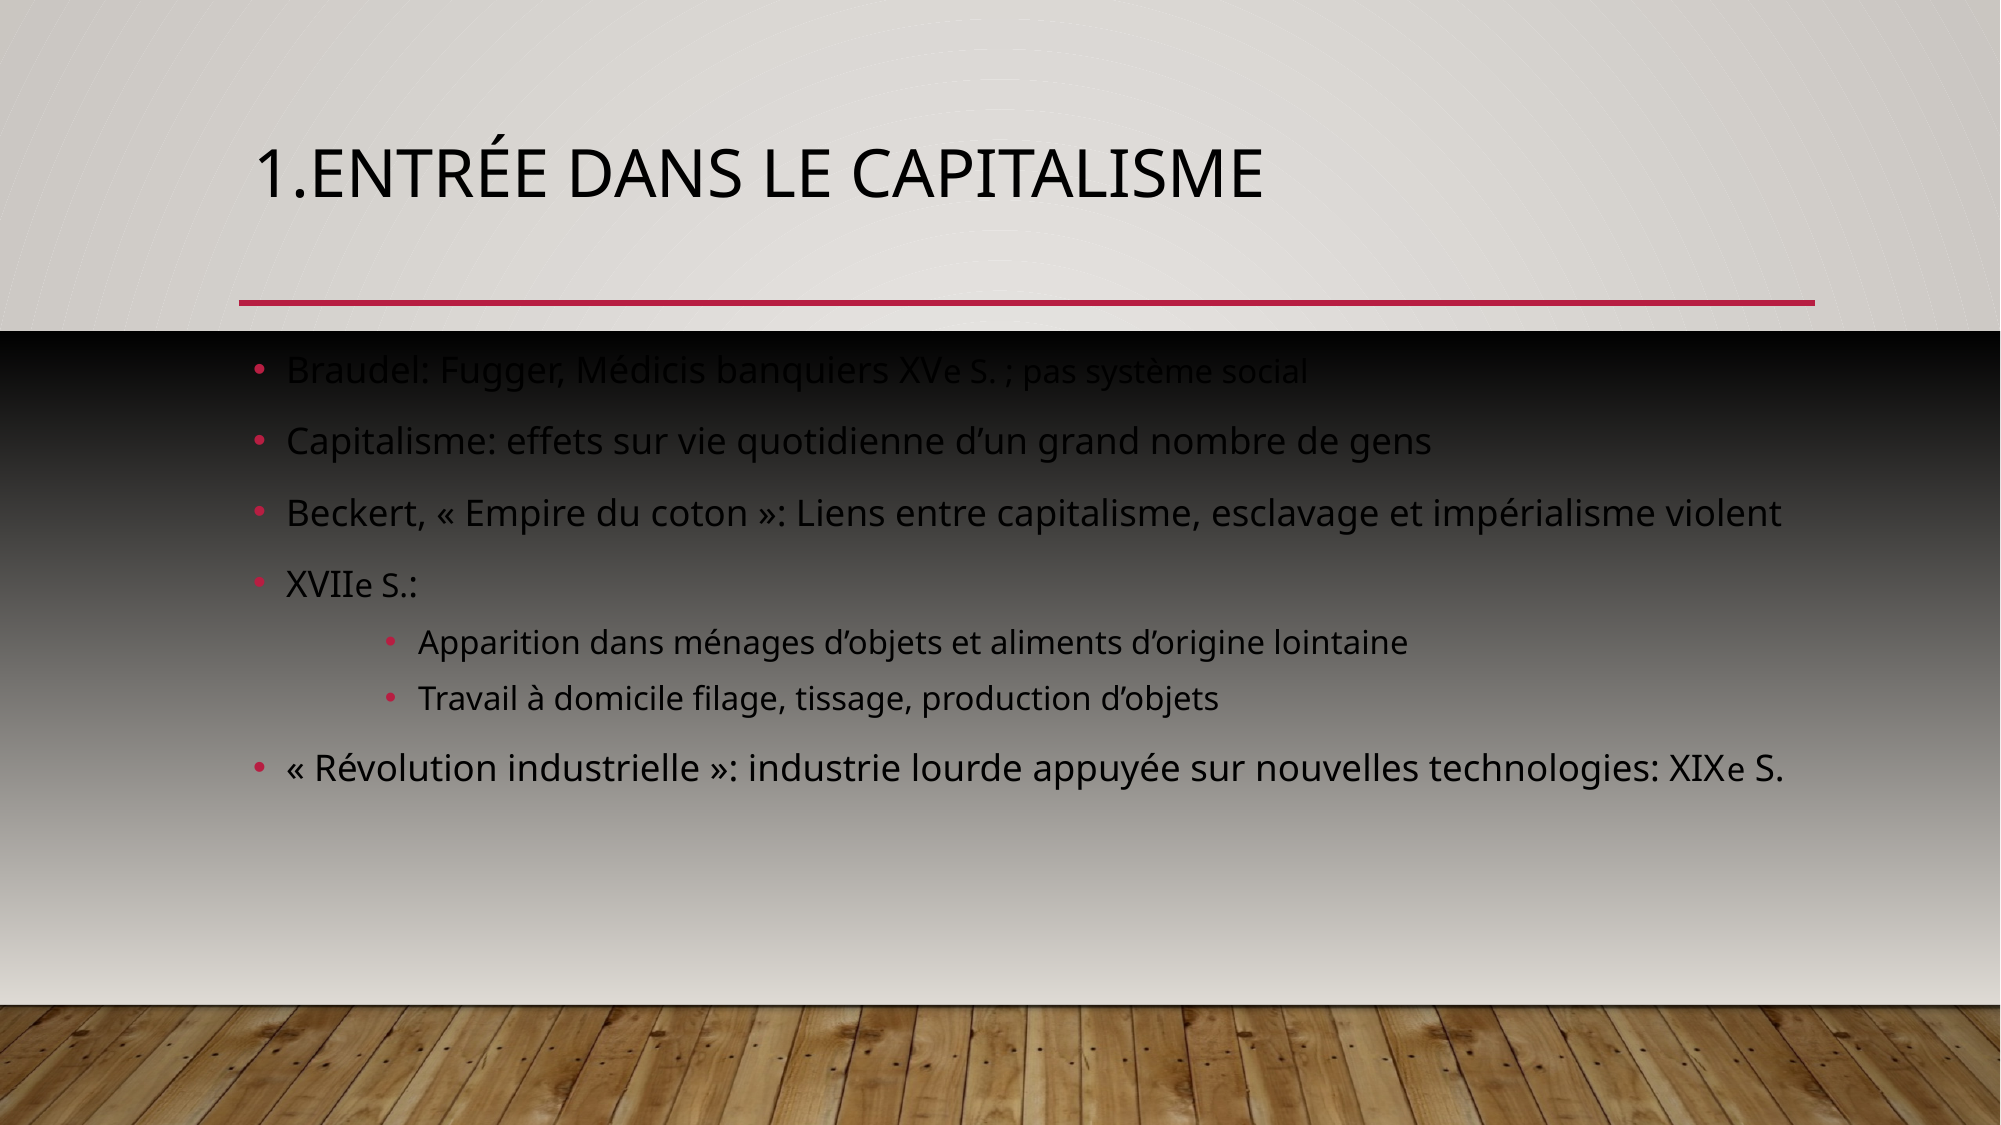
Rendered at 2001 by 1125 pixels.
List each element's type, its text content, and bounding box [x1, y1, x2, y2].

title 1.Entrée dans le capitalisme [238, 131, 1814, 305]
list Braudel: Fugger, Médicis banquiers XVe S. ; pas système social Capitalisme: effets sur vie quotidienne d’un grand nombre de gens Beckert, « Empire du coton »: Liens entre capitalisme, esclavage et impérialisme violent XVIIe S.: Apparition dans ménages d’objets et aliments d’origine lointaine Travail à domicile filage, tissage, production d’objets « Révolution industrielle »: industrie lourde appuyée sur nouvelles technologies: XIXe S. [238, 330, 1814, 897]
